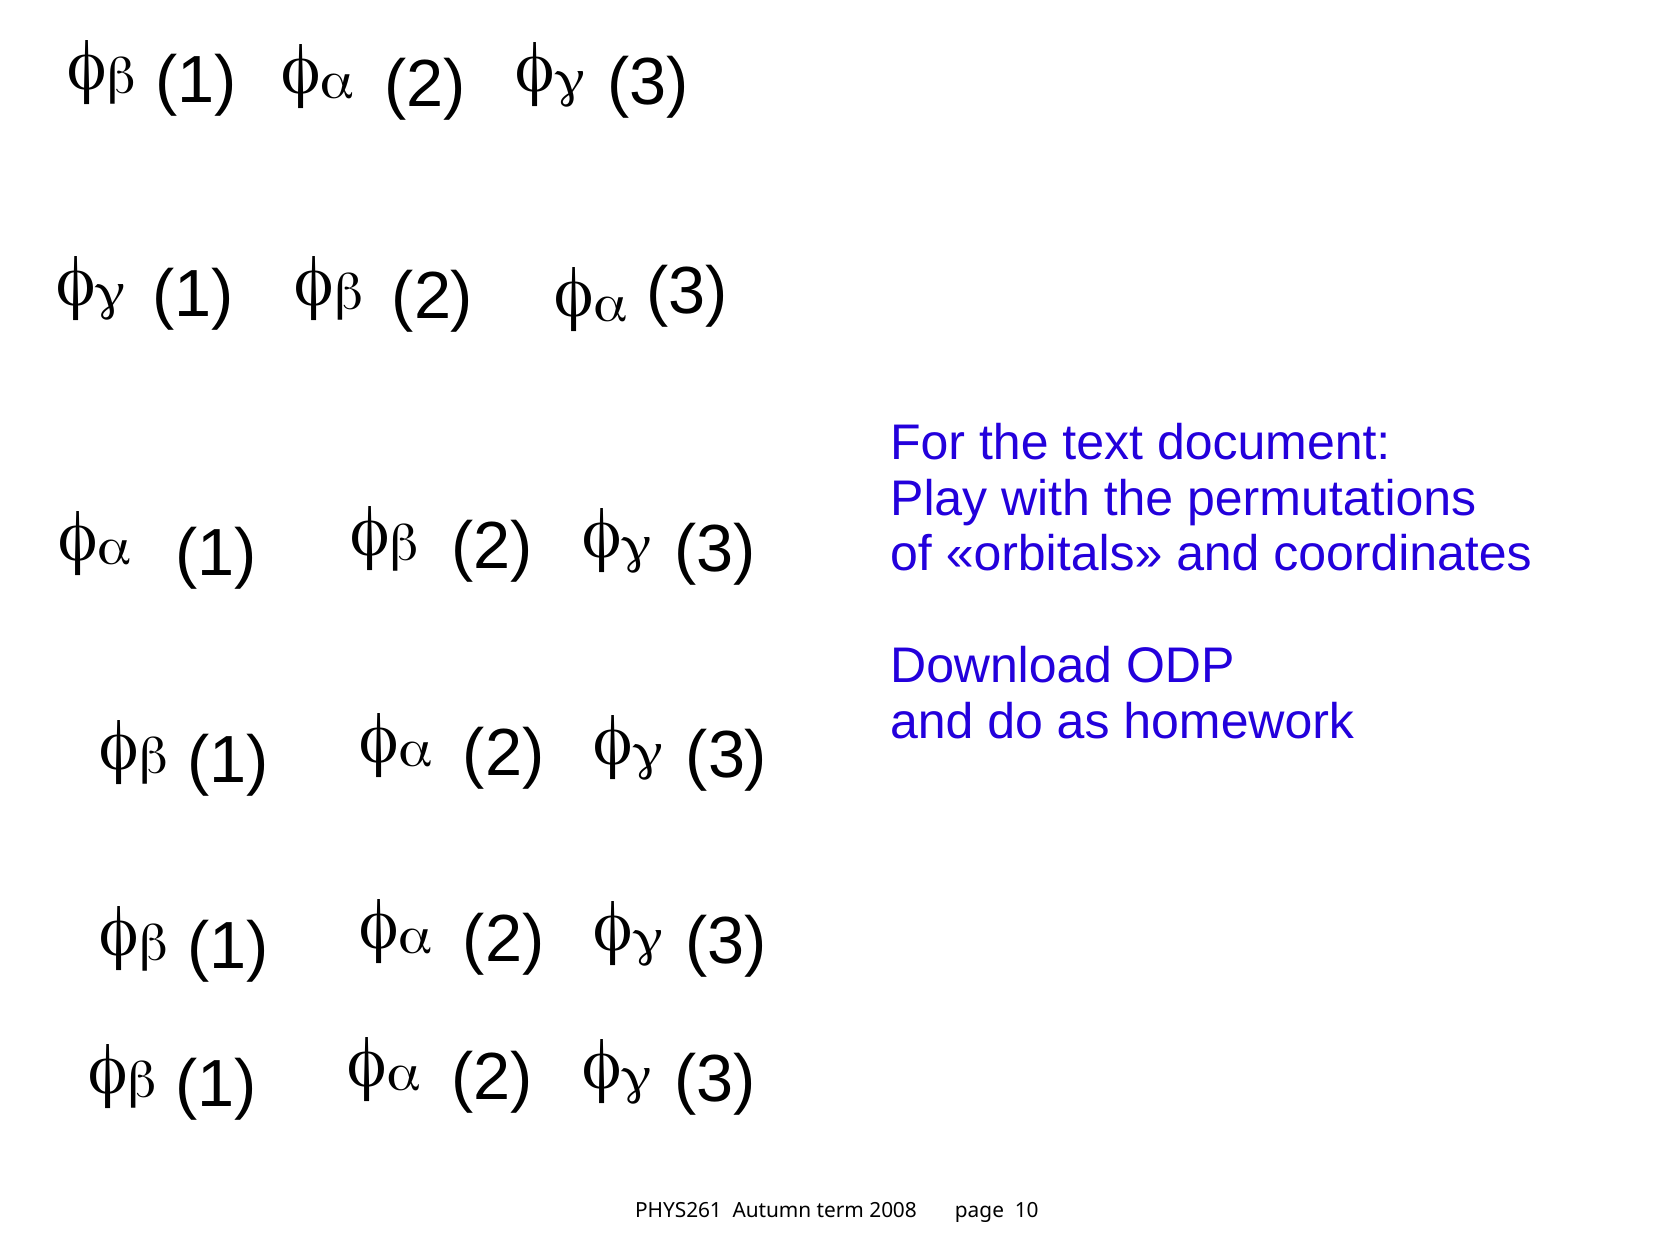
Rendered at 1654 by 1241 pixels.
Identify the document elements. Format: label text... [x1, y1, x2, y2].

text_box For the text document: Play with the permutations of «orbitals» and coordinates Download ODP and do as homework [875, 406, 1616, 904]
text_box (3) [592, 36, 757, 129]
text_box (3) [659, 1033, 823, 1126]
text_box (1) [160, 507, 324, 600]
text_box (3) [659, 503, 823, 595]
text_box (1) [172, 900, 336, 993]
text_box fg [579, 705, 701, 813]
text_box (3) [671, 896, 835, 988]
text_box (2) [469, 707, 579, 800]
text_box fb [73, 1034, 198, 1144]
text_box (2) [469, 893, 579, 986]
text_box (1) [172, 714, 336, 807]
text_box fg [567, 1029, 690, 1137]
text_box (1) [137, 248, 302, 340]
text_box (2) [460, 500, 567, 593]
text_box fa [344, 889, 469, 995]
text_box fa [43, 500, 168, 606]
text_box fb [335, 496, 460, 606]
text_box (2) [391, 39, 501, 131]
text_box (2) [458, 1031, 567, 1124]
text_box (1) [160, 1038, 324, 1131]
text_box fb [280, 245, 405, 356]
text_box (2) [405, 250, 541, 342]
text_box fg [567, 498, 690, 606]
text_box fg [501, 32, 623, 140]
text_box fb [85, 896, 210, 1006]
text_box fa [266, 34, 391, 140]
text_box fb [85, 710, 210, 820]
text_box (3) [631, 245, 796, 338]
text_box fa [540, 257, 665, 363]
text_box fa [344, 703, 469, 809]
text_box fg [579, 891, 701, 999]
text_box (3) [671, 710, 835, 802]
text_box fa [333, 1027, 458, 1133]
text_box (1) [140, 34, 304, 127]
text_box fb [52, 29, 177, 140]
text_box fg [41, 245, 164, 354]
